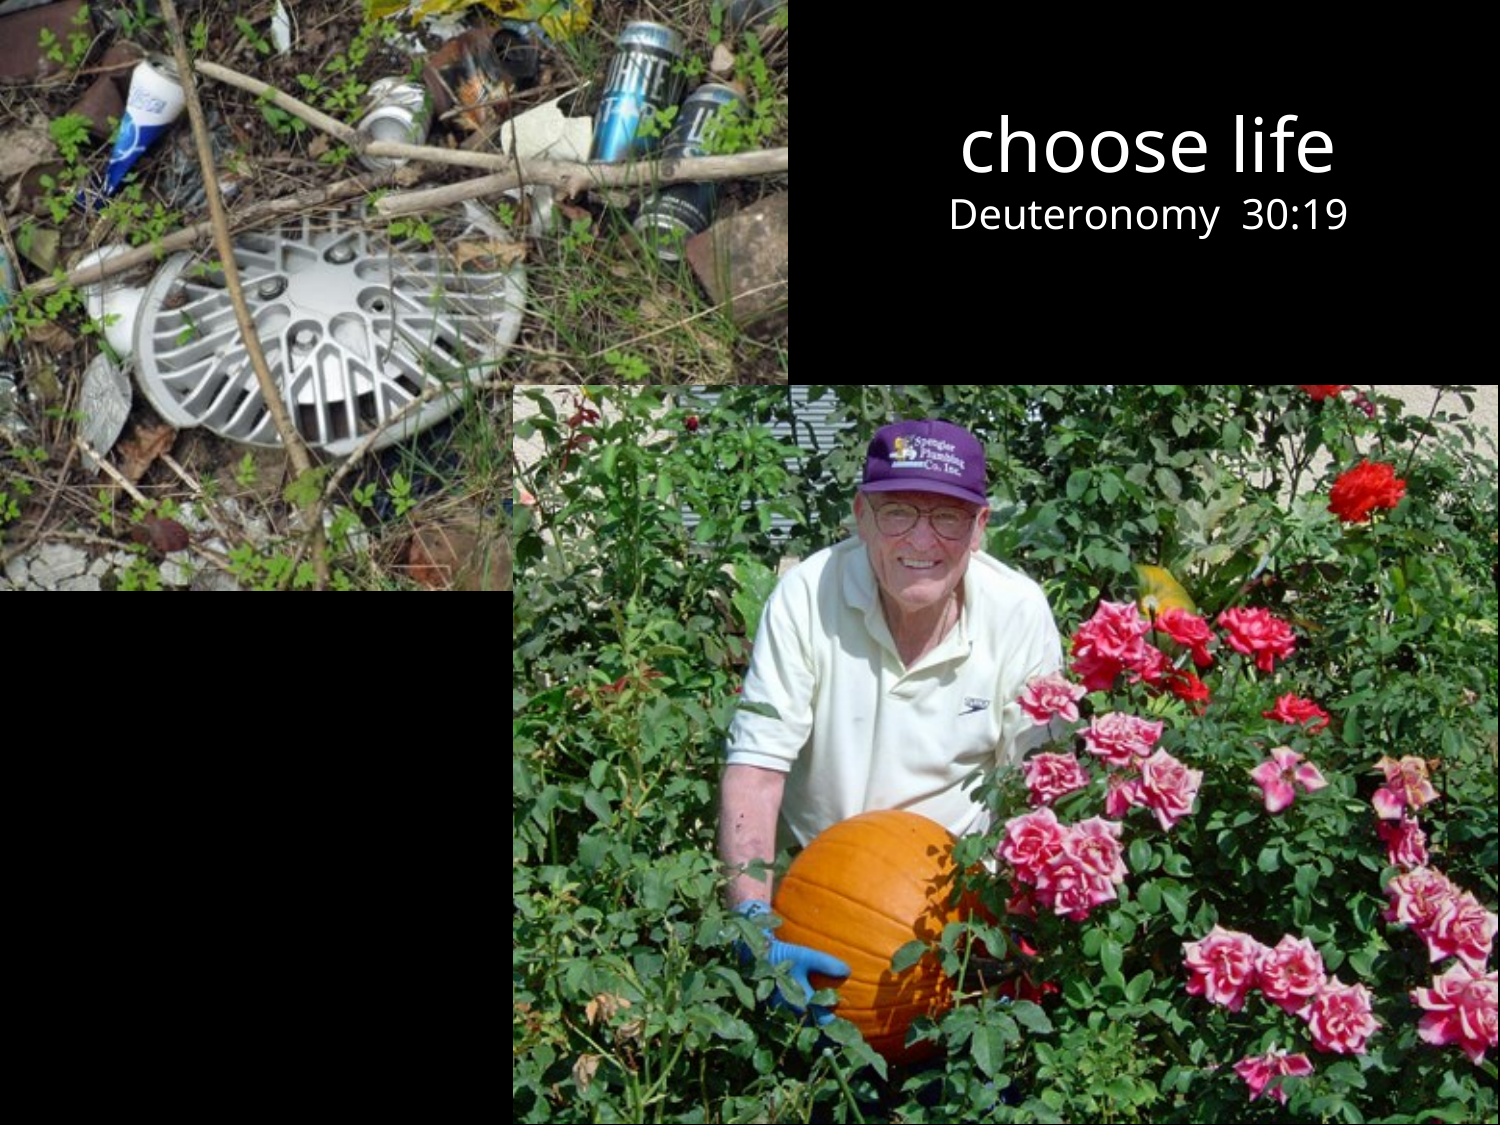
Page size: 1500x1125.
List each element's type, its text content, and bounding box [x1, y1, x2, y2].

text_box choose life Deuteronomy 30:19 [797, 0, 1500, 381]
picture [0, 0, 1498, 1124]
